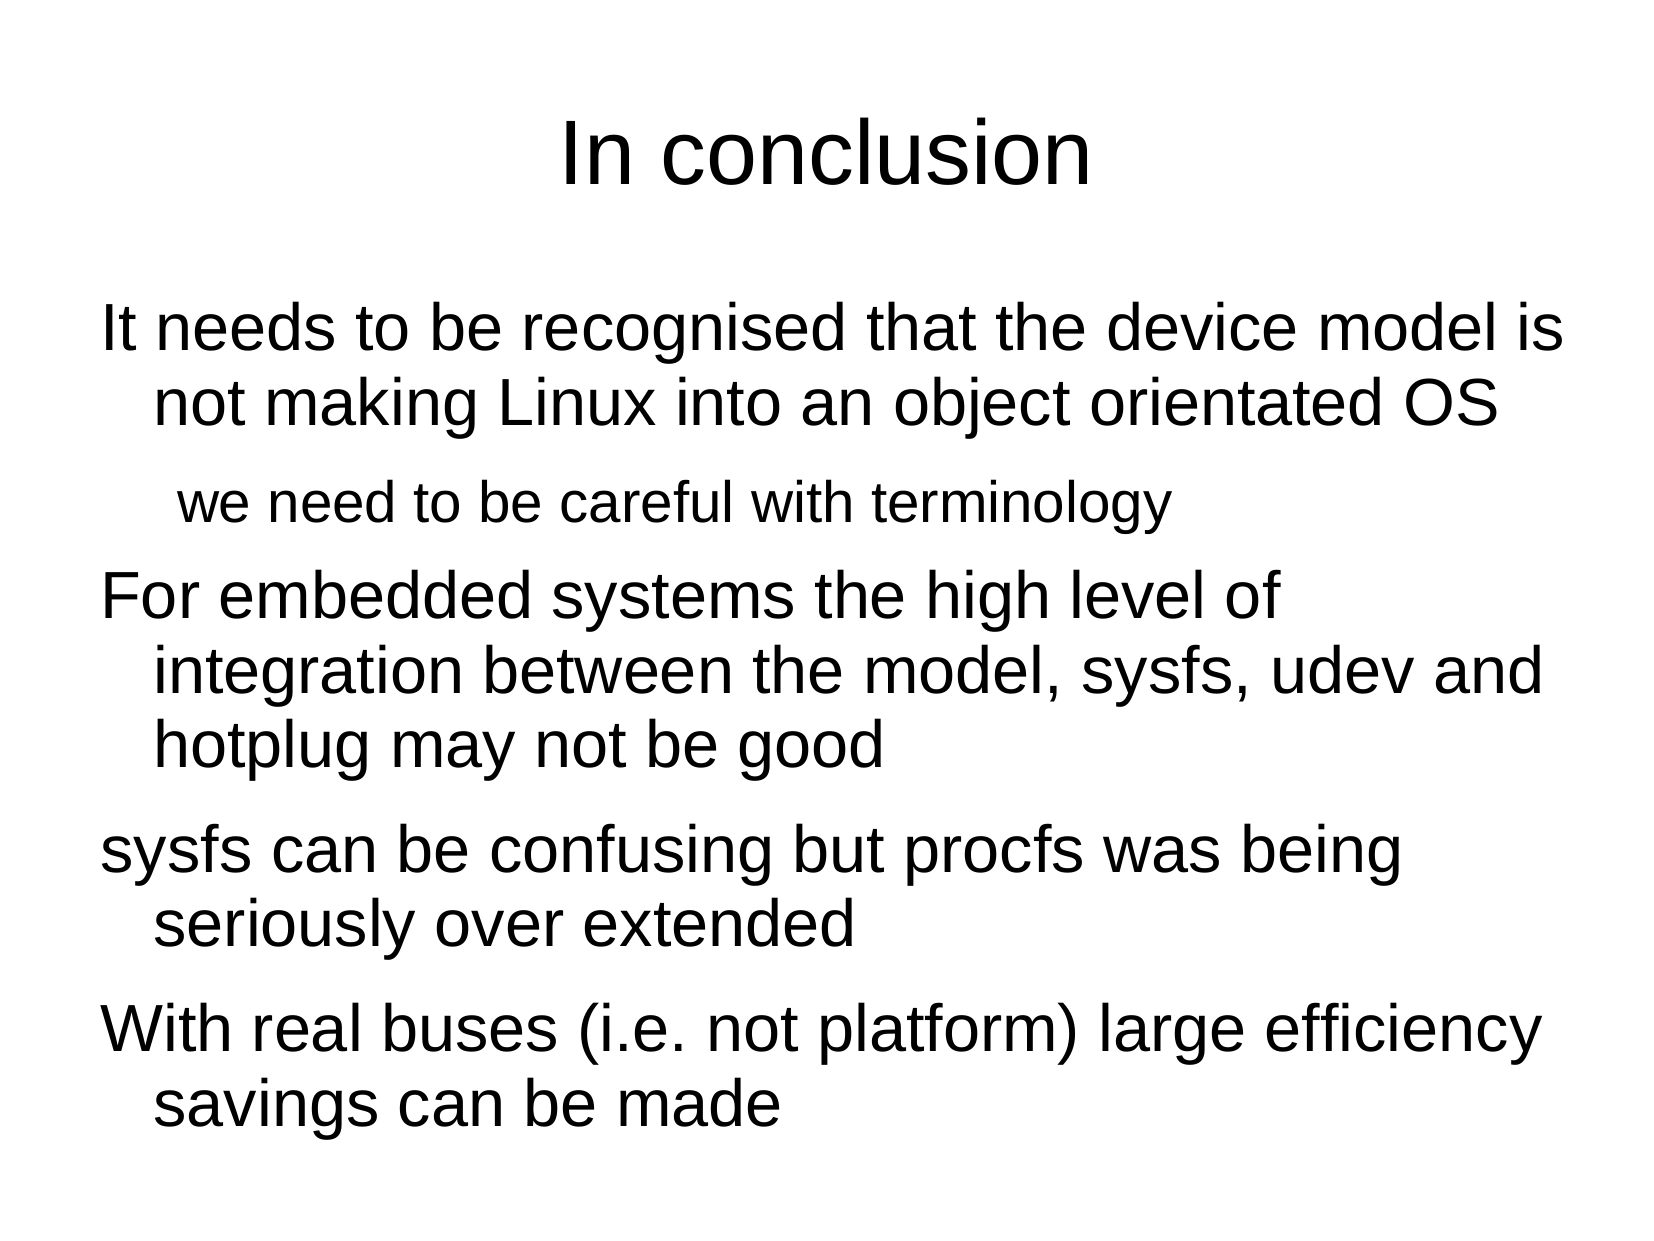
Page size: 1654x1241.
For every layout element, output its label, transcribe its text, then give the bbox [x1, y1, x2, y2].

title In conclusion [82, 56, 1571, 250]
list It needs to be recognised that the device model is not making Linux into an object orientated OS we need to be careful with terminology For embedded systems the high level of integration between the model, sysfs, udev and hotplug may not be good sysfs can be confusing but procfs was being seriously over extended With real buses (i.e. not platform) large efficiency savings can be made [82, 290, 1571, 1223]
